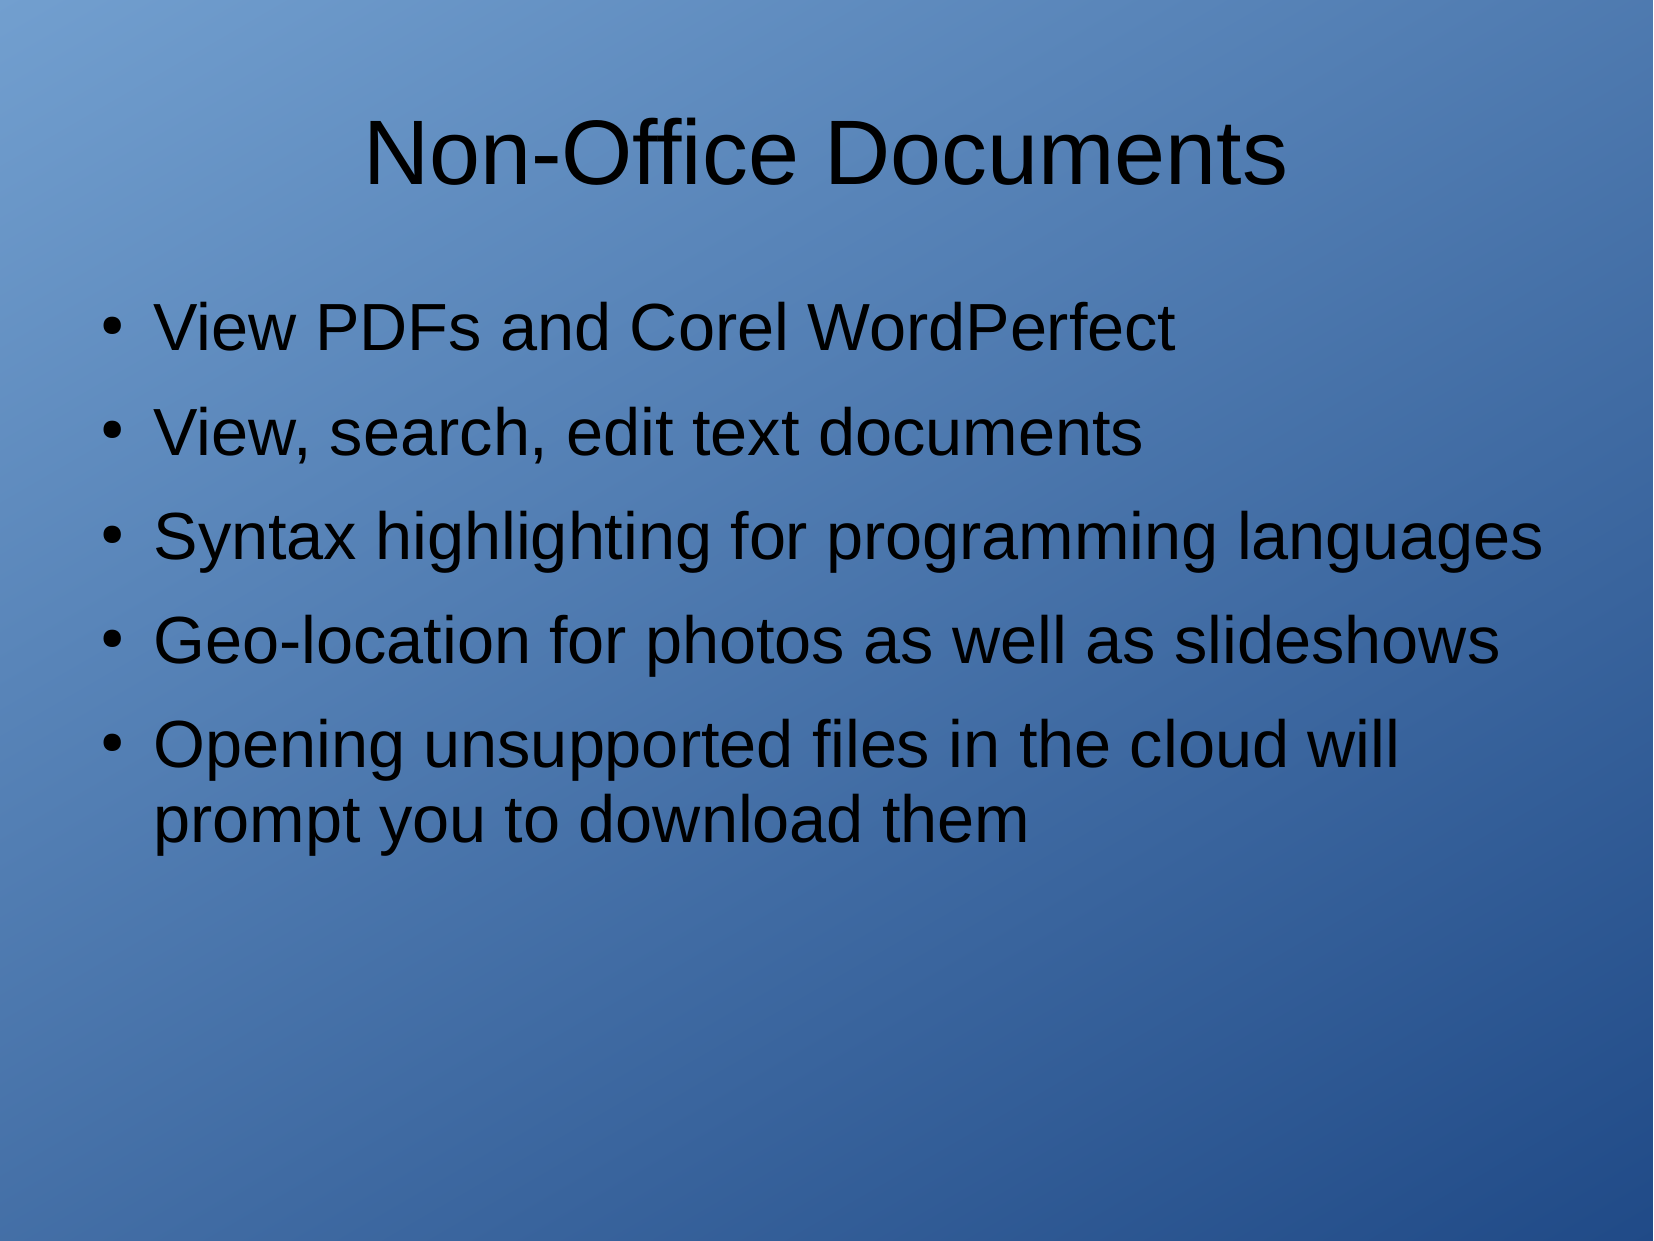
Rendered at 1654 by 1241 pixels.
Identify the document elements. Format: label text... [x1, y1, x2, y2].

list View PDFs and Corel WordPerfect View, search, edit text documents Syntax highlighting for programming languages Geo-location for photos as well as slideshows Opening unsupported files in the cloud will prompt you to download them [82, 290, 1571, 1010]
title Non-Office Documents [82, 49, 1571, 257]
